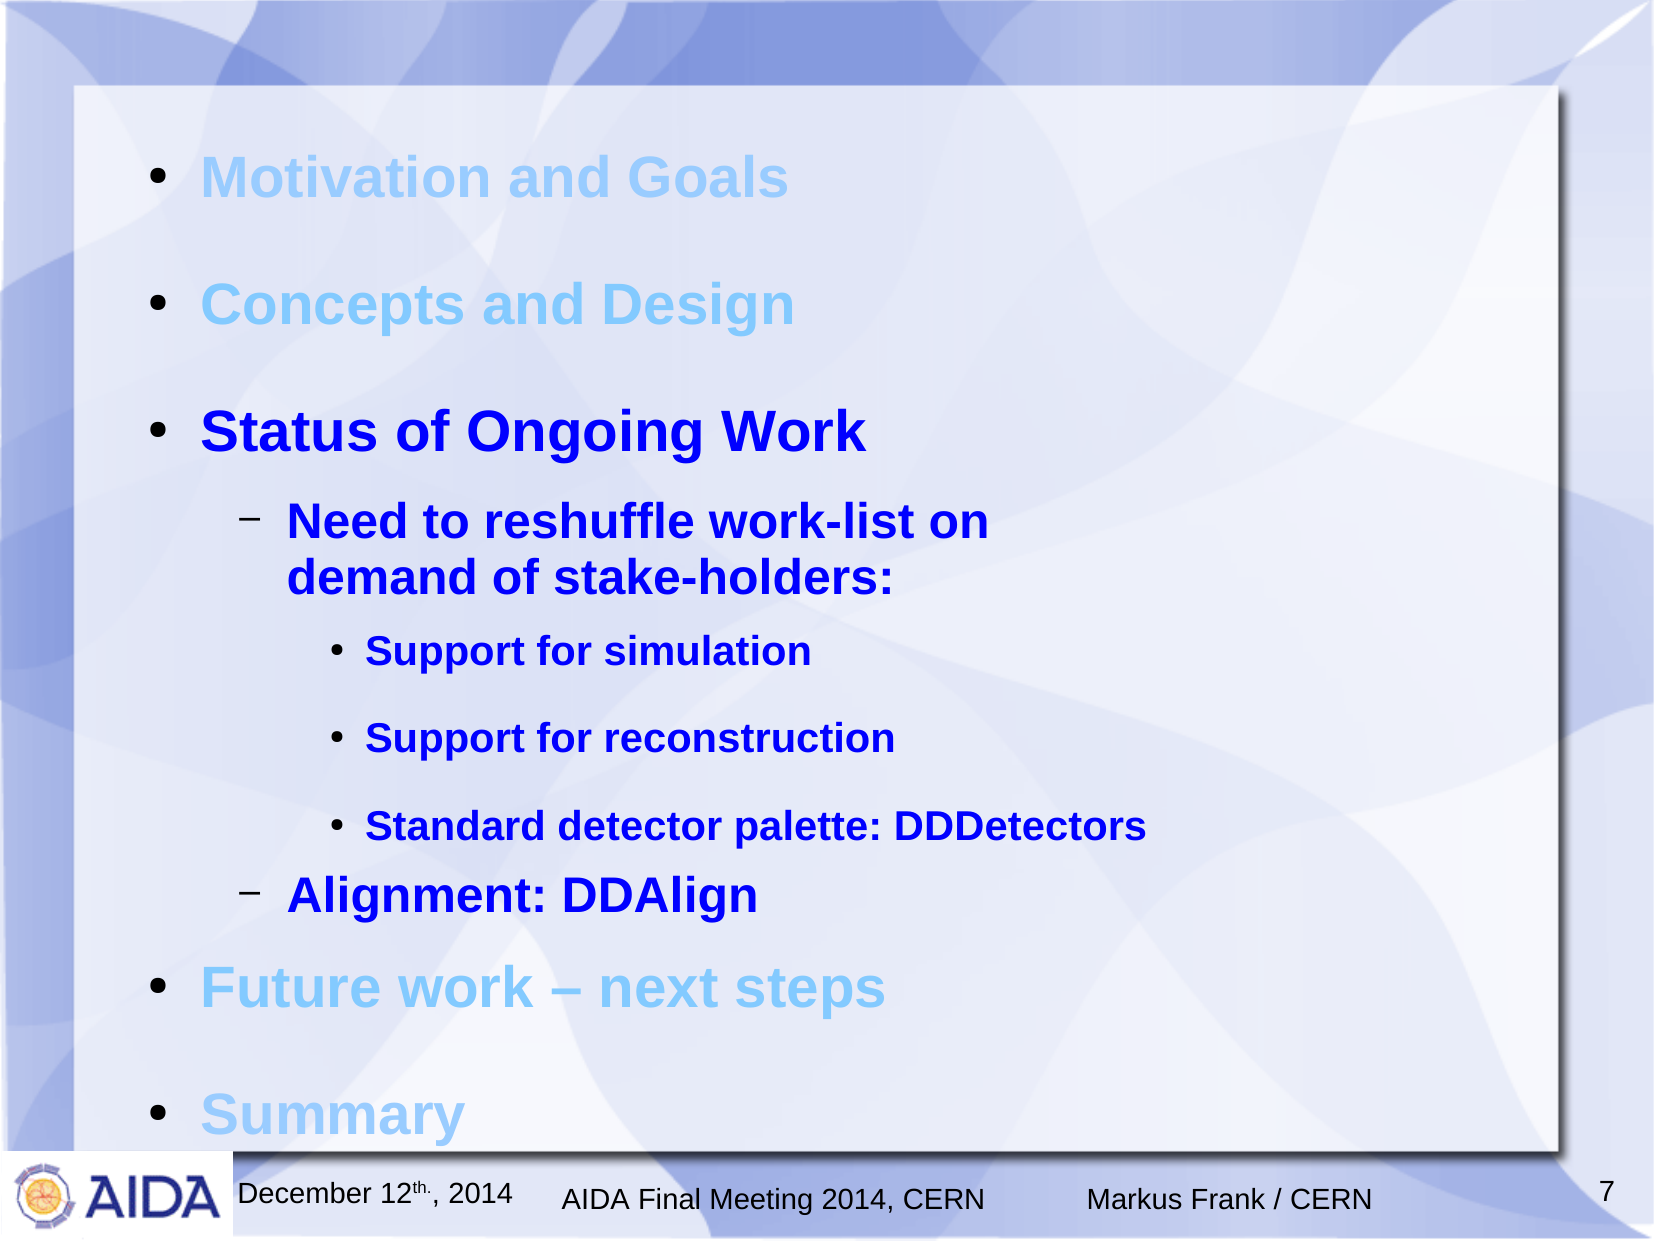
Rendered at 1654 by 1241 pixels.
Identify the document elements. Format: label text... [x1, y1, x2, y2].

list Motivation and Goals Concepts and Design Status of Ongoing Work Need to reshuffle work-list on demand of stake-holders: Support for simulation Support for reconstruction Standard detector palette: DDDetectors Alignment: DDAlign Future work – next steps Summary [129, 112, 1489, 1121]
picture [0, 0, 1654, 1241]
